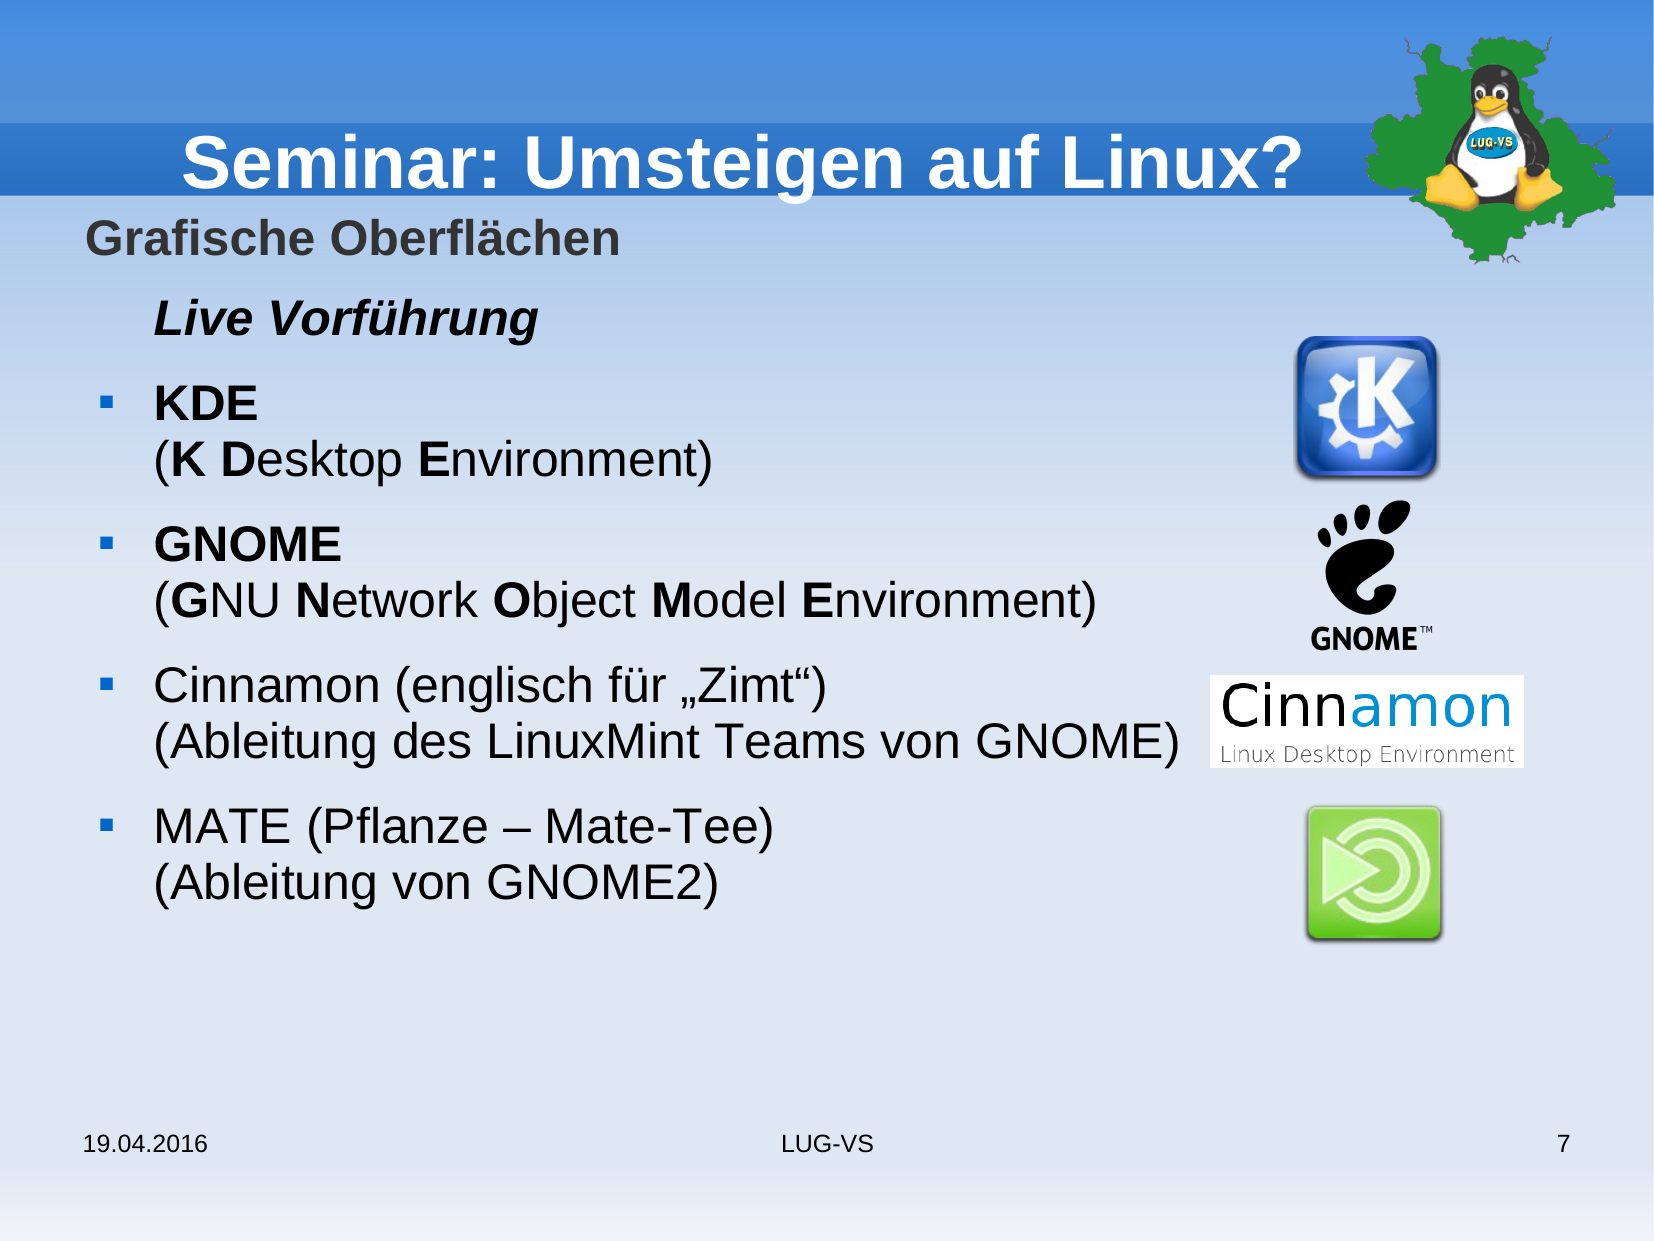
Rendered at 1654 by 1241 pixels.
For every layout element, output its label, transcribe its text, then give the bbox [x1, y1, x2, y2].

text_box Grafische Oberflächen [14, 209, 981, 267]
title Seminar: Umsteigen auf Linux? [0, 59, 1489, 267]
picture [1489, 137, 1512, 149]
list Live Vorführung KDE (K Desktop Environment) GNOME (GNU Network Object Model Environment) Cinnamon (englisch für „Zimt“) (Ableitung des LinuxMint Teams von GNOME) MATE (Pflanze – Mate-Tee) (Ableitung von GNOME2) [82, 290, 1571, 1109]
picture [0, 0, 1654, 1241]
